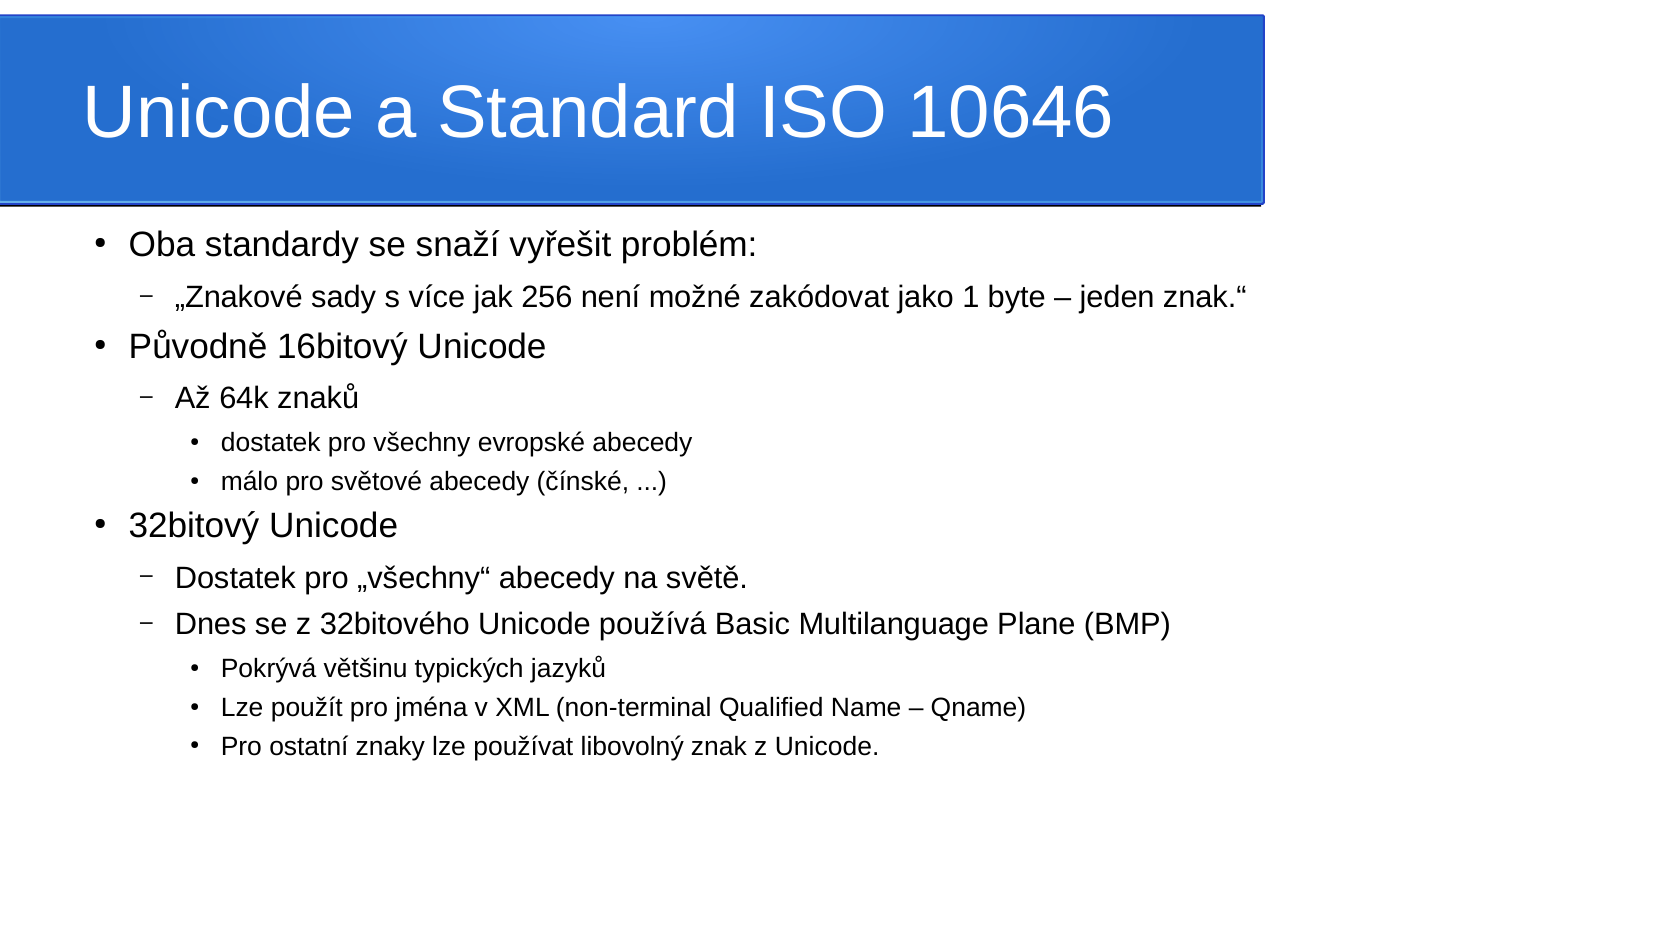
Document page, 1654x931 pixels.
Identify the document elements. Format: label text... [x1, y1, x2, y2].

list Oba standardy se snaží vyřešit problém: „Znakové sady s více jak 256 není možné zakódovat jako 1 byte – jeden znak.“ Původně 16bitový Unicode Až 64k znaků dostatek pro všechny evropské abecedy málo pro světové abecedy (čínské, ...) 32bitový Unicode Dostatek pro „všechny“ abecedy na světě. Dnes se z 32bitového Unicode používá Basic Multilanguage Plane (BMP) Pokrývá většinu typických jazyků Lze použít pro jména v XML (non-terminal Qualified Name – Qname) Pro ostatní znaky lze používat libovolný znak z Unicode. [82, 224, 1571, 764]
title Unicode a Standard ISO 10646 [82, 35, 1235, 189]
